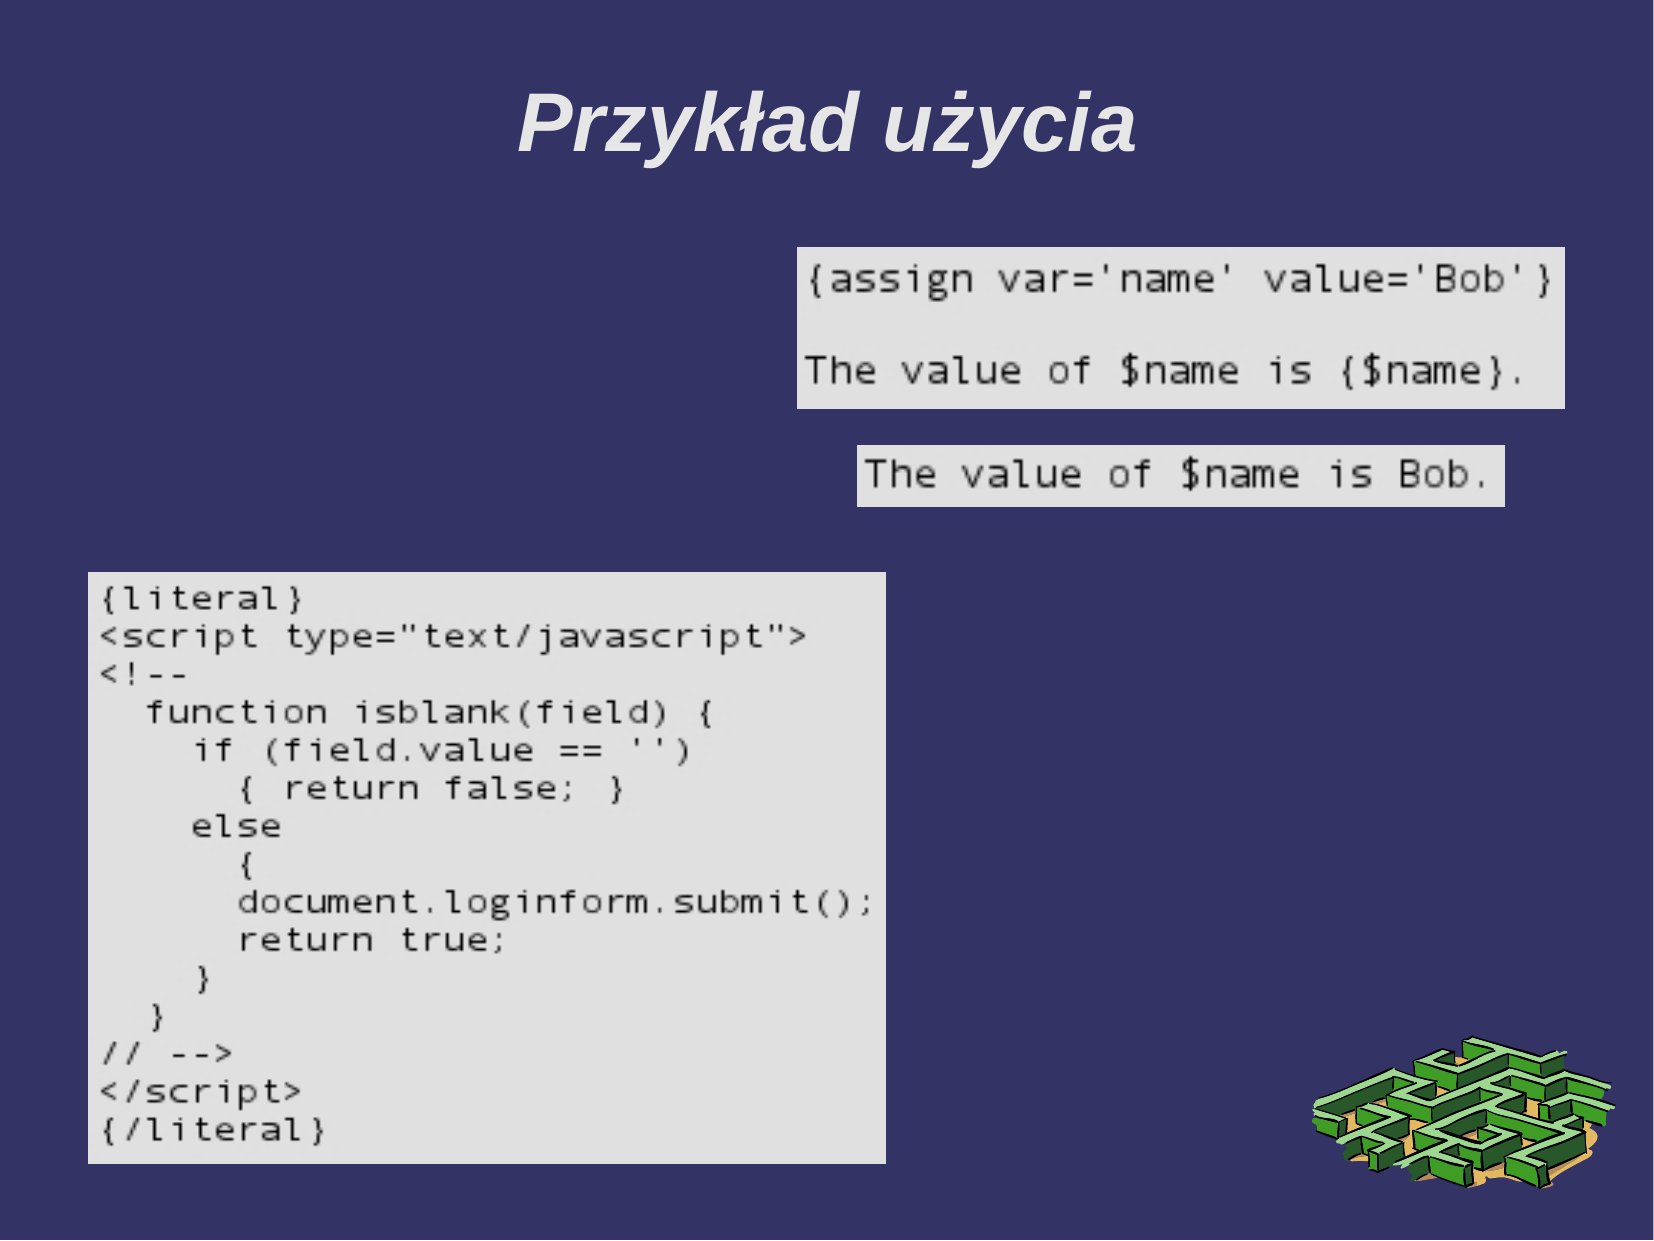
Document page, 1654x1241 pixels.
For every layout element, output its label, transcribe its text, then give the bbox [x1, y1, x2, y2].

picture [797, 247, 1565, 409]
picture [857, 445, 1505, 507]
title Przykład użycia [121, 19, 1534, 227]
picture [88, 572, 886, 1164]
